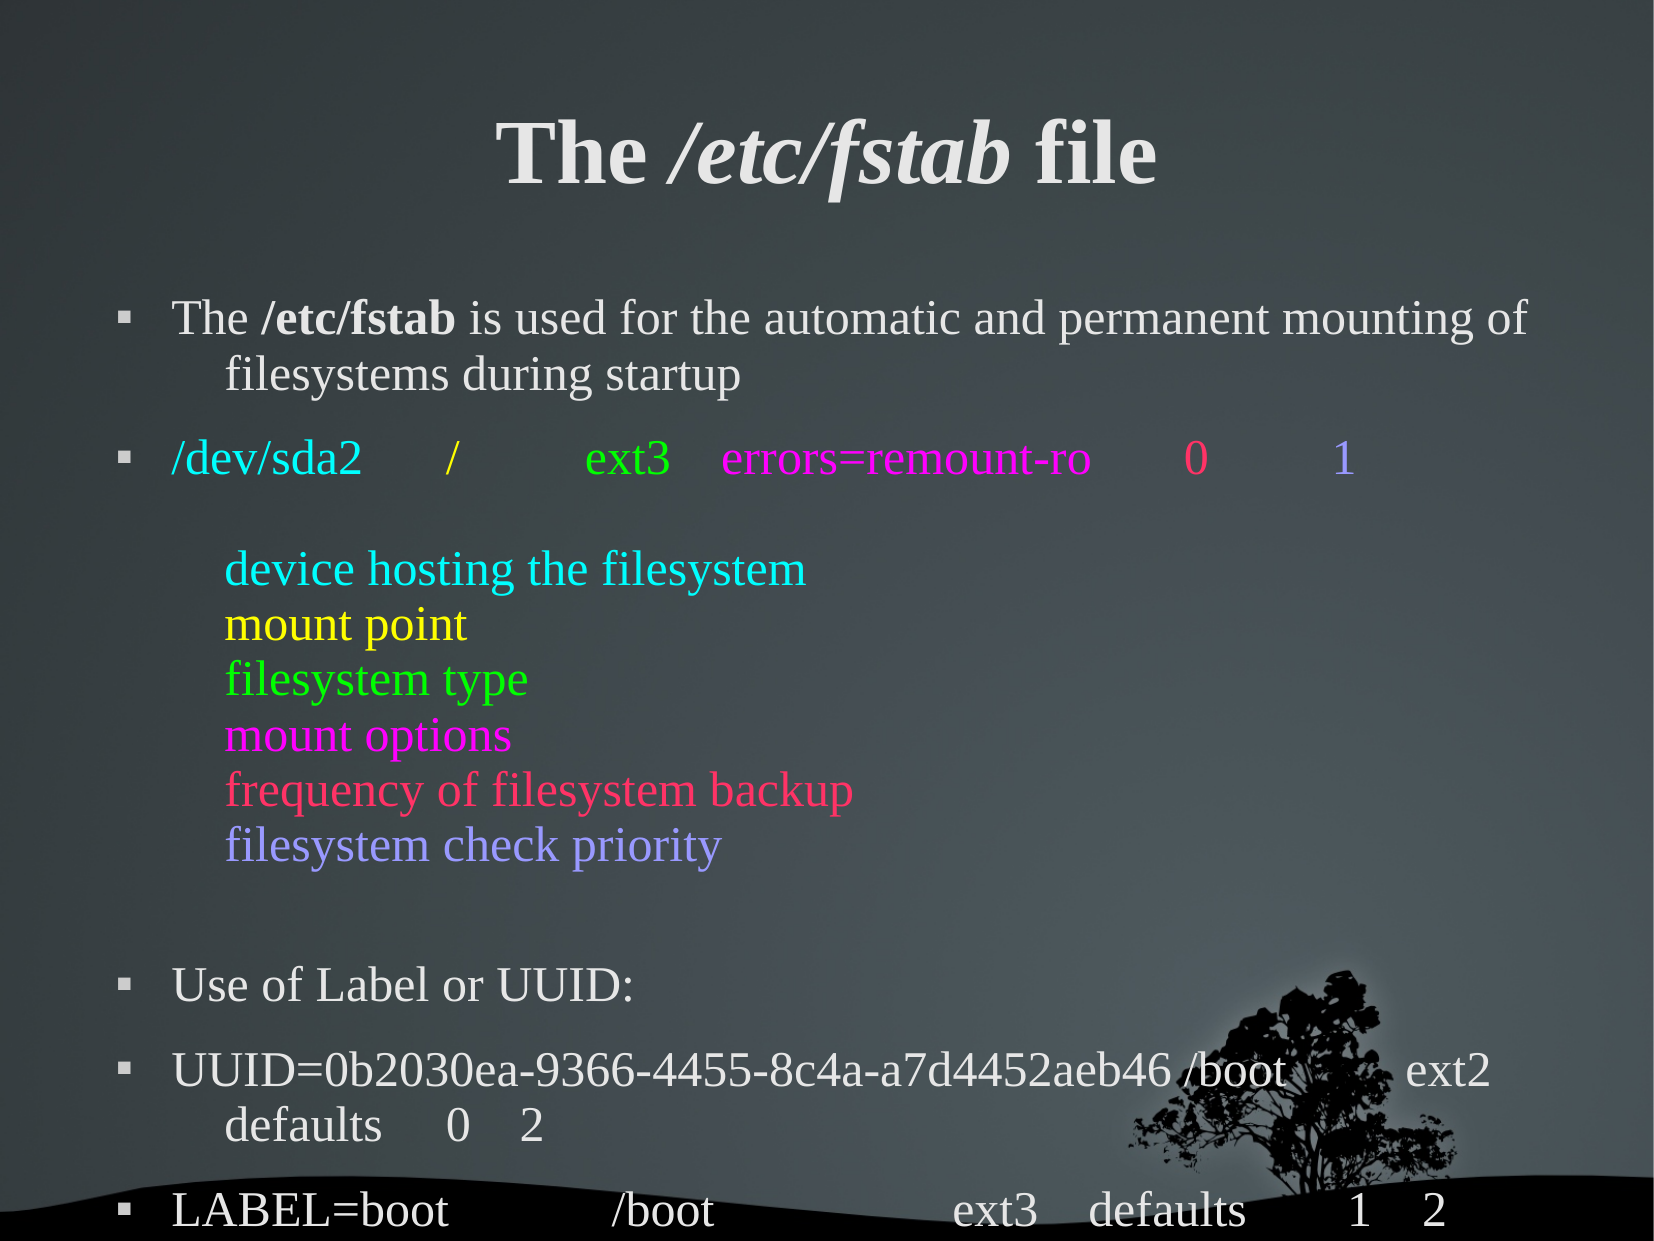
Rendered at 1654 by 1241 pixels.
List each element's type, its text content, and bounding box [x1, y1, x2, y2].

list The /etc/fstab is used for the automatic and permanent mounting of filesystems during startup /dev/sda2 / ext3 errors=remount-ro 0 1 device hosting the filesystem mount point filesystem type mount options frequency of filesystem backup filesystem check priority Use of Label or UUID: UUID=0b2030ea-9366-4455-8c4a-a7d4452aeb46 /boot ext2 defaults 0 2 LABEL=boot /boot ext3 defaults 1 2 [82, 290, 1571, 1201]
picture [0, 0, 1654, 1241]
title The /etc/fstab file [82, 49, 1571, 257]
